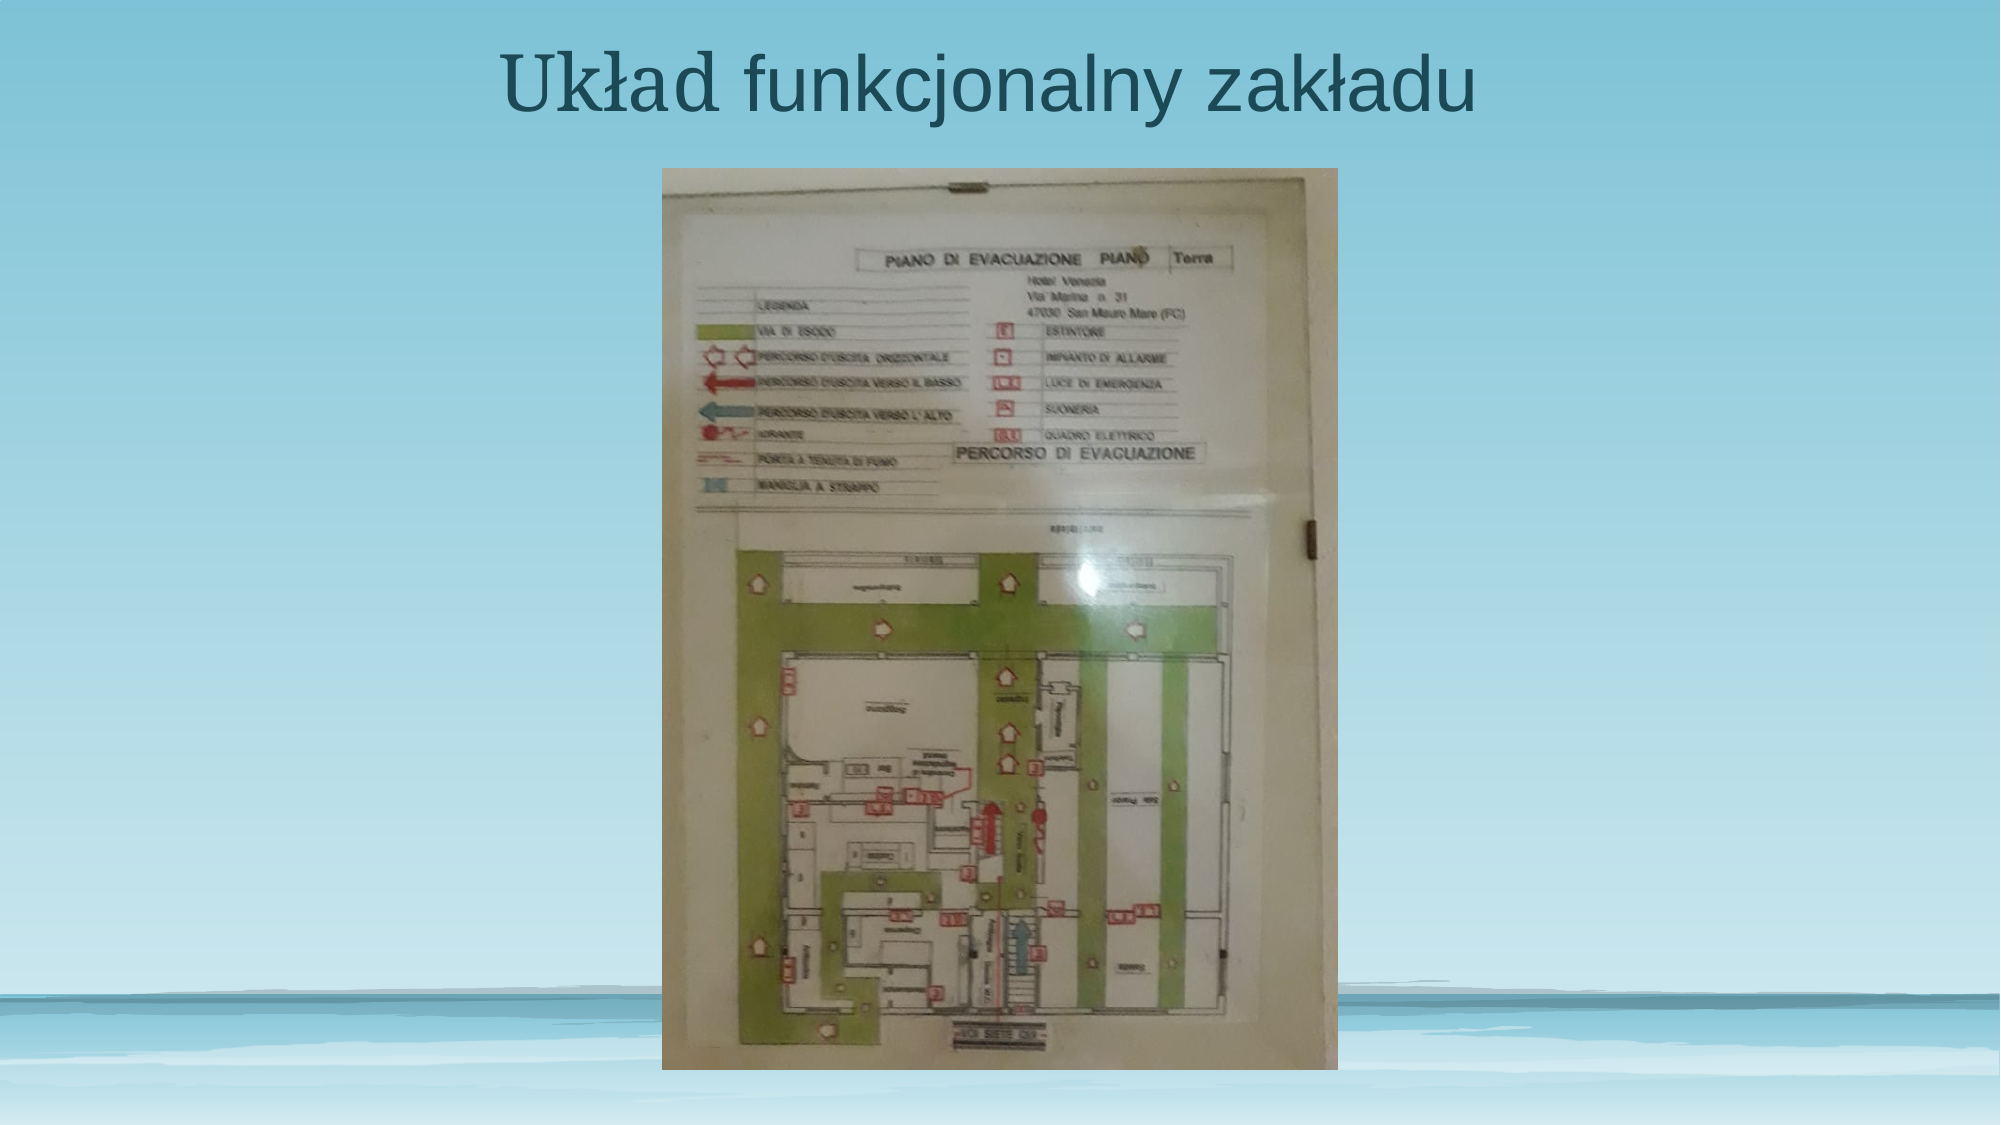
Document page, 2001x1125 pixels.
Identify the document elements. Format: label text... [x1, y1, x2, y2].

picture [0, 168, 2000, 1103]
title Układ funkcjonalny zakładu [220, 35, 1780, 169]
